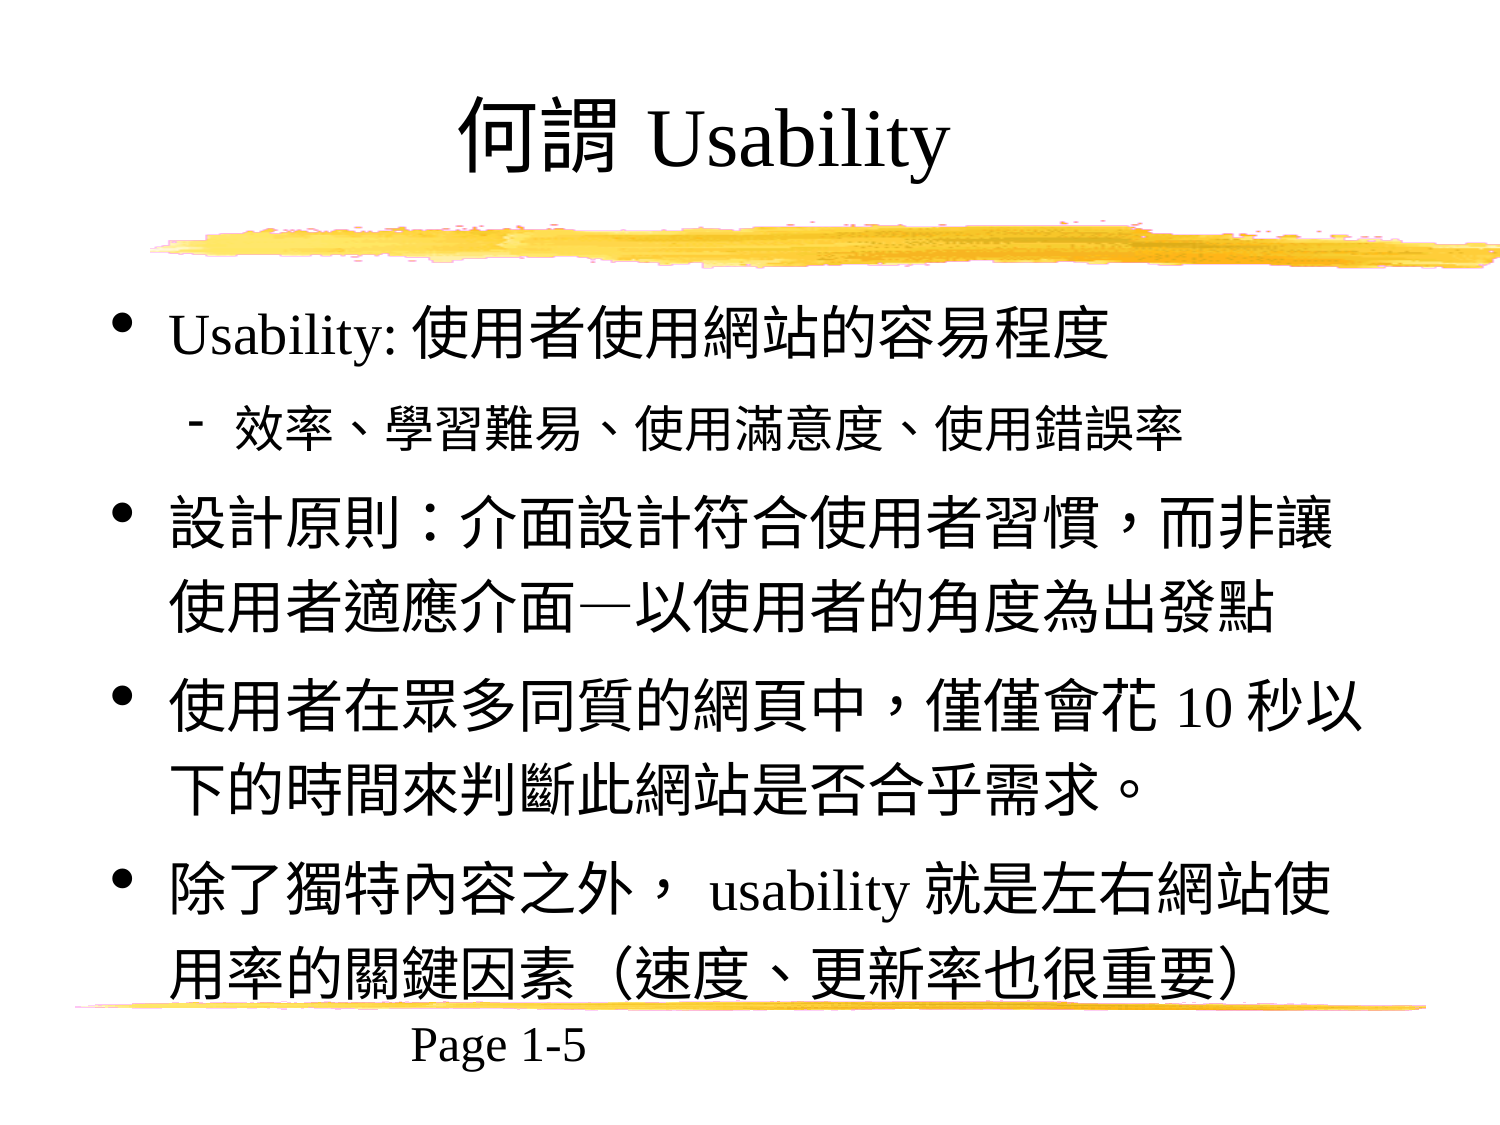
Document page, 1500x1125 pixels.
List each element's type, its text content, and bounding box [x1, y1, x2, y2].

text_box Page 1-5 [410, 1016, 588, 1074]
list Usability:使用者使用網站的容易程度 效率、學習難易、使用滿意度、使用錯誤率 設計原則：介面設計符合使用者習慣，而非讓使用者適應介面—以使用者的角度為出發點 使用者在眾多同質的網頁中，僅僅會花10秒以下的時間來判斷此網站是否合乎需求。 除了獨特內容之外，usability就是左右網站使用率的關鍵因素（速度、更新率也很重要） [112, 287, 1388, 963]
picture [150, 215, 1500, 279]
title 何謂Usability [66, 30, 1342, 231]
picture [75, 999, 1426, 1013]
